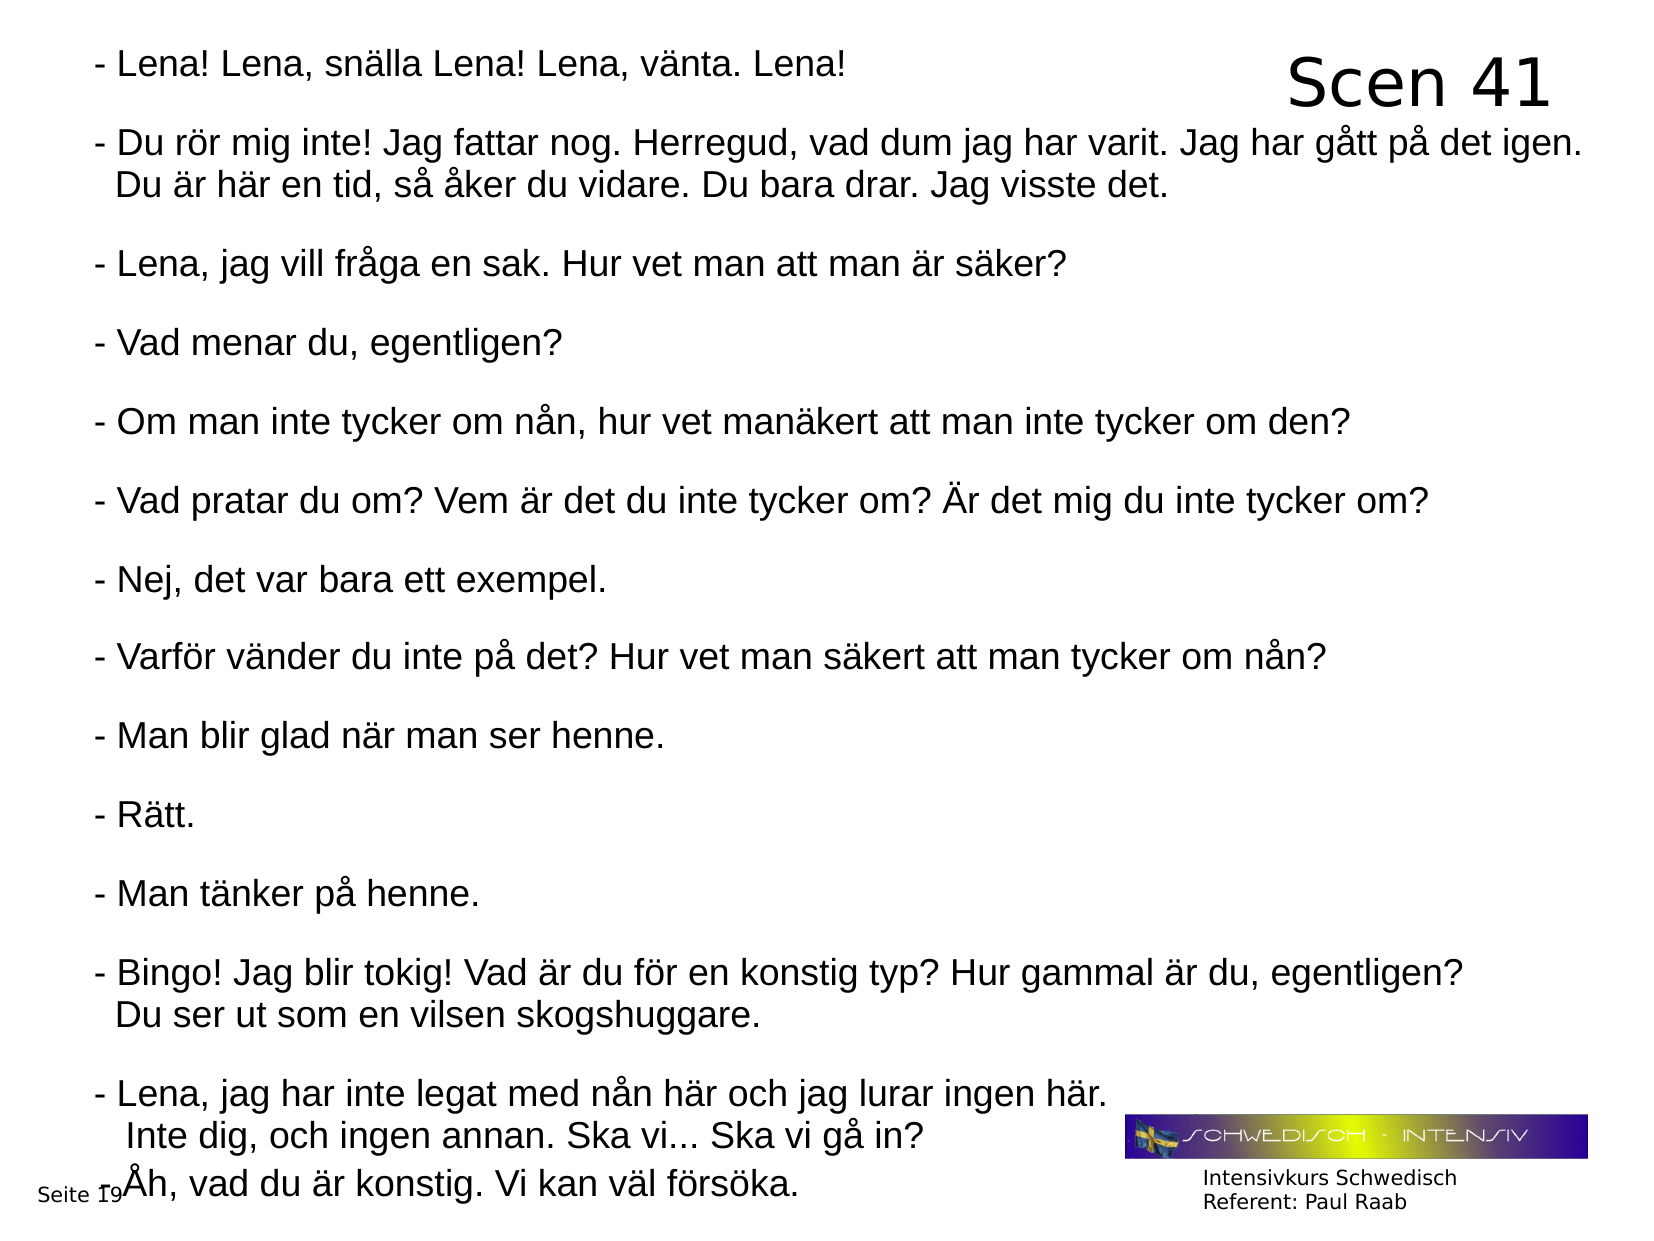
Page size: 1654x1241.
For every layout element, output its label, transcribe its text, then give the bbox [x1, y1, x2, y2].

text_box - Lena! Lena, snälla Lena! Lena, vänta. Lena! - Du rör mig inte! Jag fattar nog. Herregud, vad dum jag har varit. Jag har gått på det igen. Du är här en tid, så åker du vidare. Du bara drar. Jag visste det. - Lena, jag vill fråga en sak. Hur vet man att man är säker? - Vad menar du, egentligen? - Om man inte tycker om nån, hur vet manäkert att man inte tycker om den? - Vad pratar du om? Vem är det du inte tycker om? Är det mig du inte tycker om? - Nej, det var bara ett exempel. - Varför vänder du inte på det? Hur vet man säkert att man tycker om nån? - Man blir glad när man ser henne. - Rätt. - Man tänker på henne. - Bingo! Jag blir tokig! Vad är du för en konstig typ? Hur gammal är du, egentligen? Du ser ut som en vilsen skogshuggare. - Lena, jag har inte legat med nån här och jag lurar ingen här. Inte dig, och ingen annan. Ska vi... Ska vi gå in? [79, 35, 1617, 1214]
text_box - Åh, vad du är konstig. Vi kan väl försöka. [84, 1155, 906, 1214]
